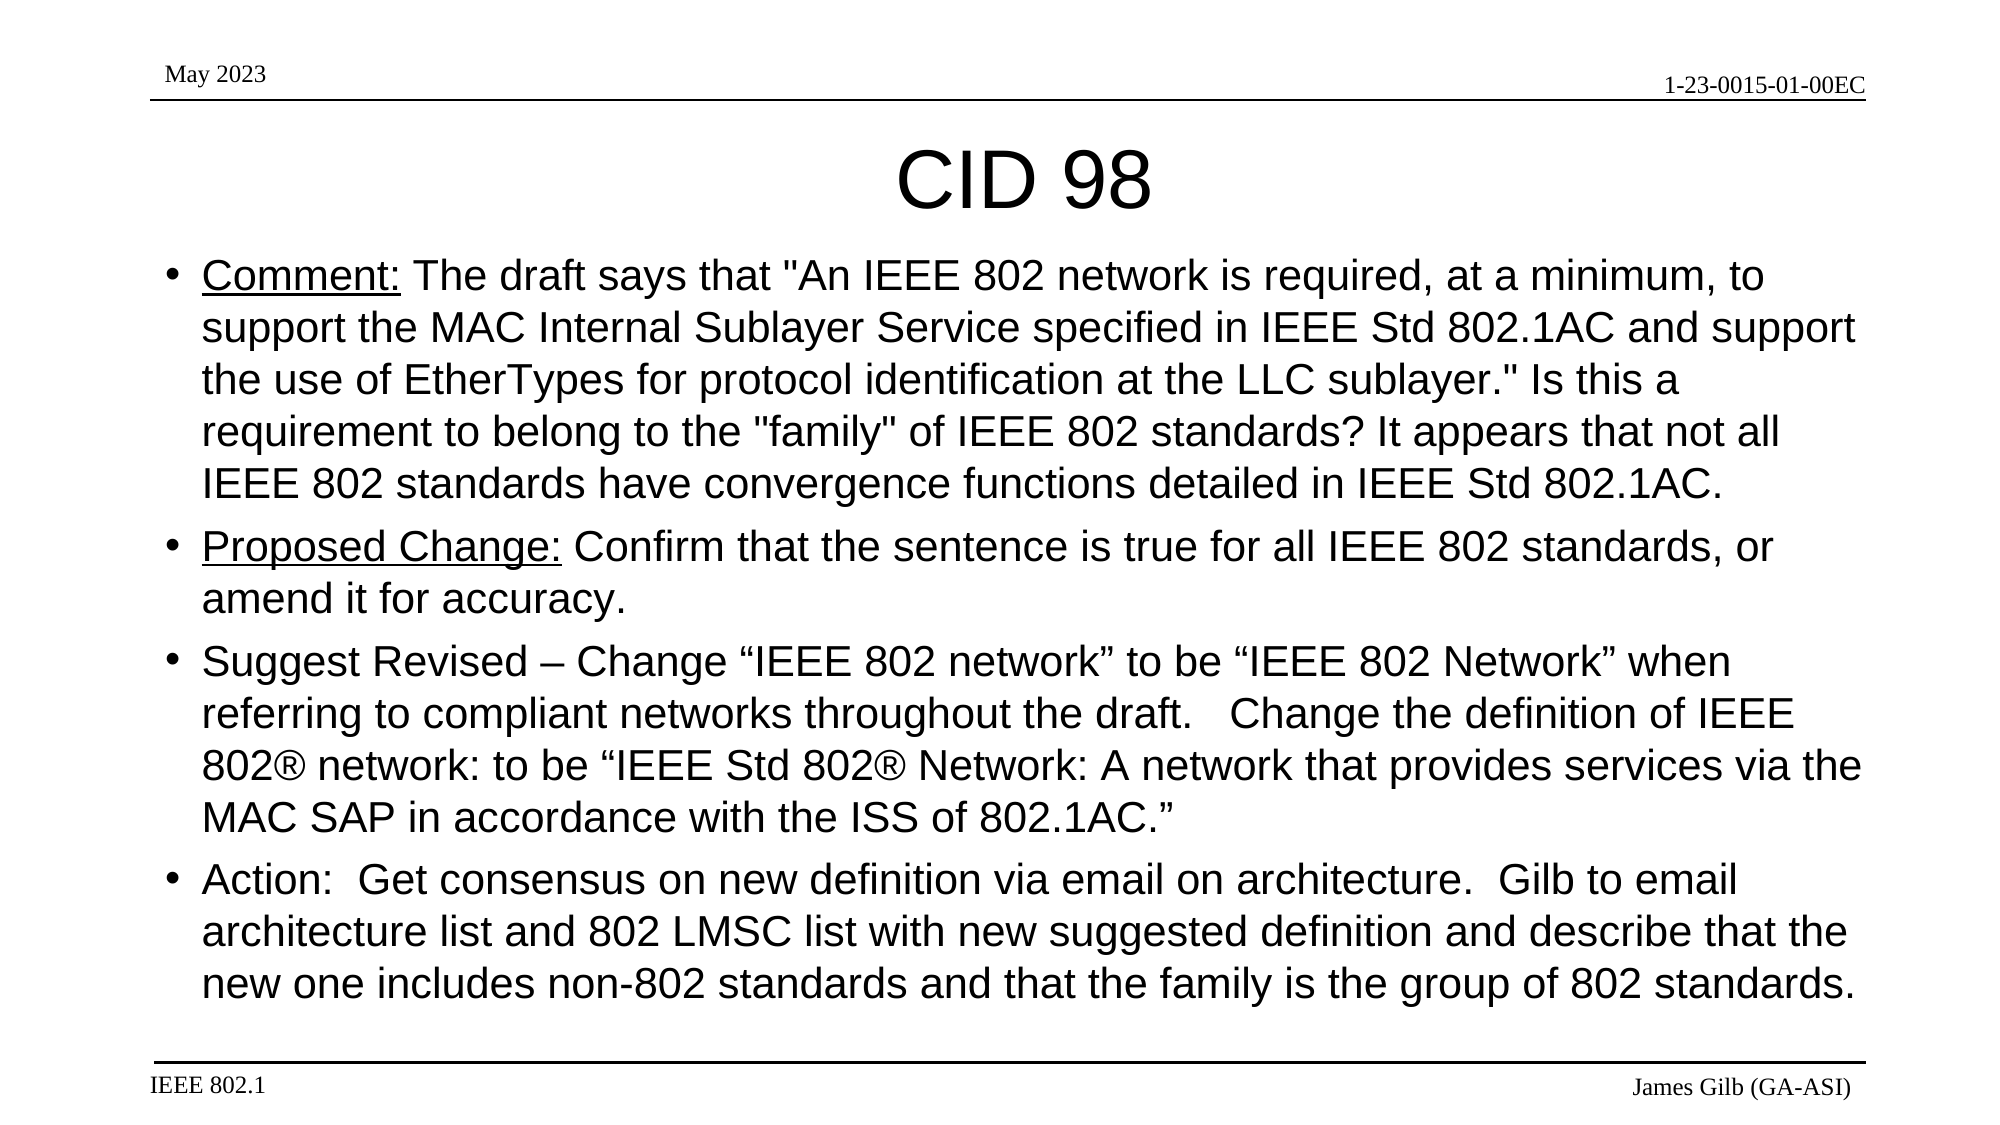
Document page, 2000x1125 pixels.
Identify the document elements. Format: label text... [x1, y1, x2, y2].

list Comment: The draft says that "An IEEE 802 network is required, at a minimum, to support the MAC Internal Sublayer Service specified in IEEE Std 802.1AC and support the use of EtherTypes for protocol identification at the LLC sublayer." Is this a requirement to belong to the "family" of IEEE 802 standards? It appears that not all IEEE 802 standards have convergence functions detailed in IEEE Std 802.1AC. Proposed Change: Confirm that the sentence is true for all IEEE 802 standards, or amend it for accuracy. Suggest Revised – Change “IEEE 802 network” to be “IEEE 802 Network” when referring to compliant networks throughout the draft. Change the definition of IEEE 802® network: to be “IEEE Std 802® Network: A network that provides services via the MAC SAP in accordance with the ISS of 802.1AC.” Action: Get consensus on new definition via email on architecture. Gilb to email architecture list and 802 LMSC list with new suggested definition and describe that the new one includes non-802 standards and that the family is the group of 802 standards. [150, 239, 1900, 1051]
title CID 98 [149, 112, 1900, 238]
